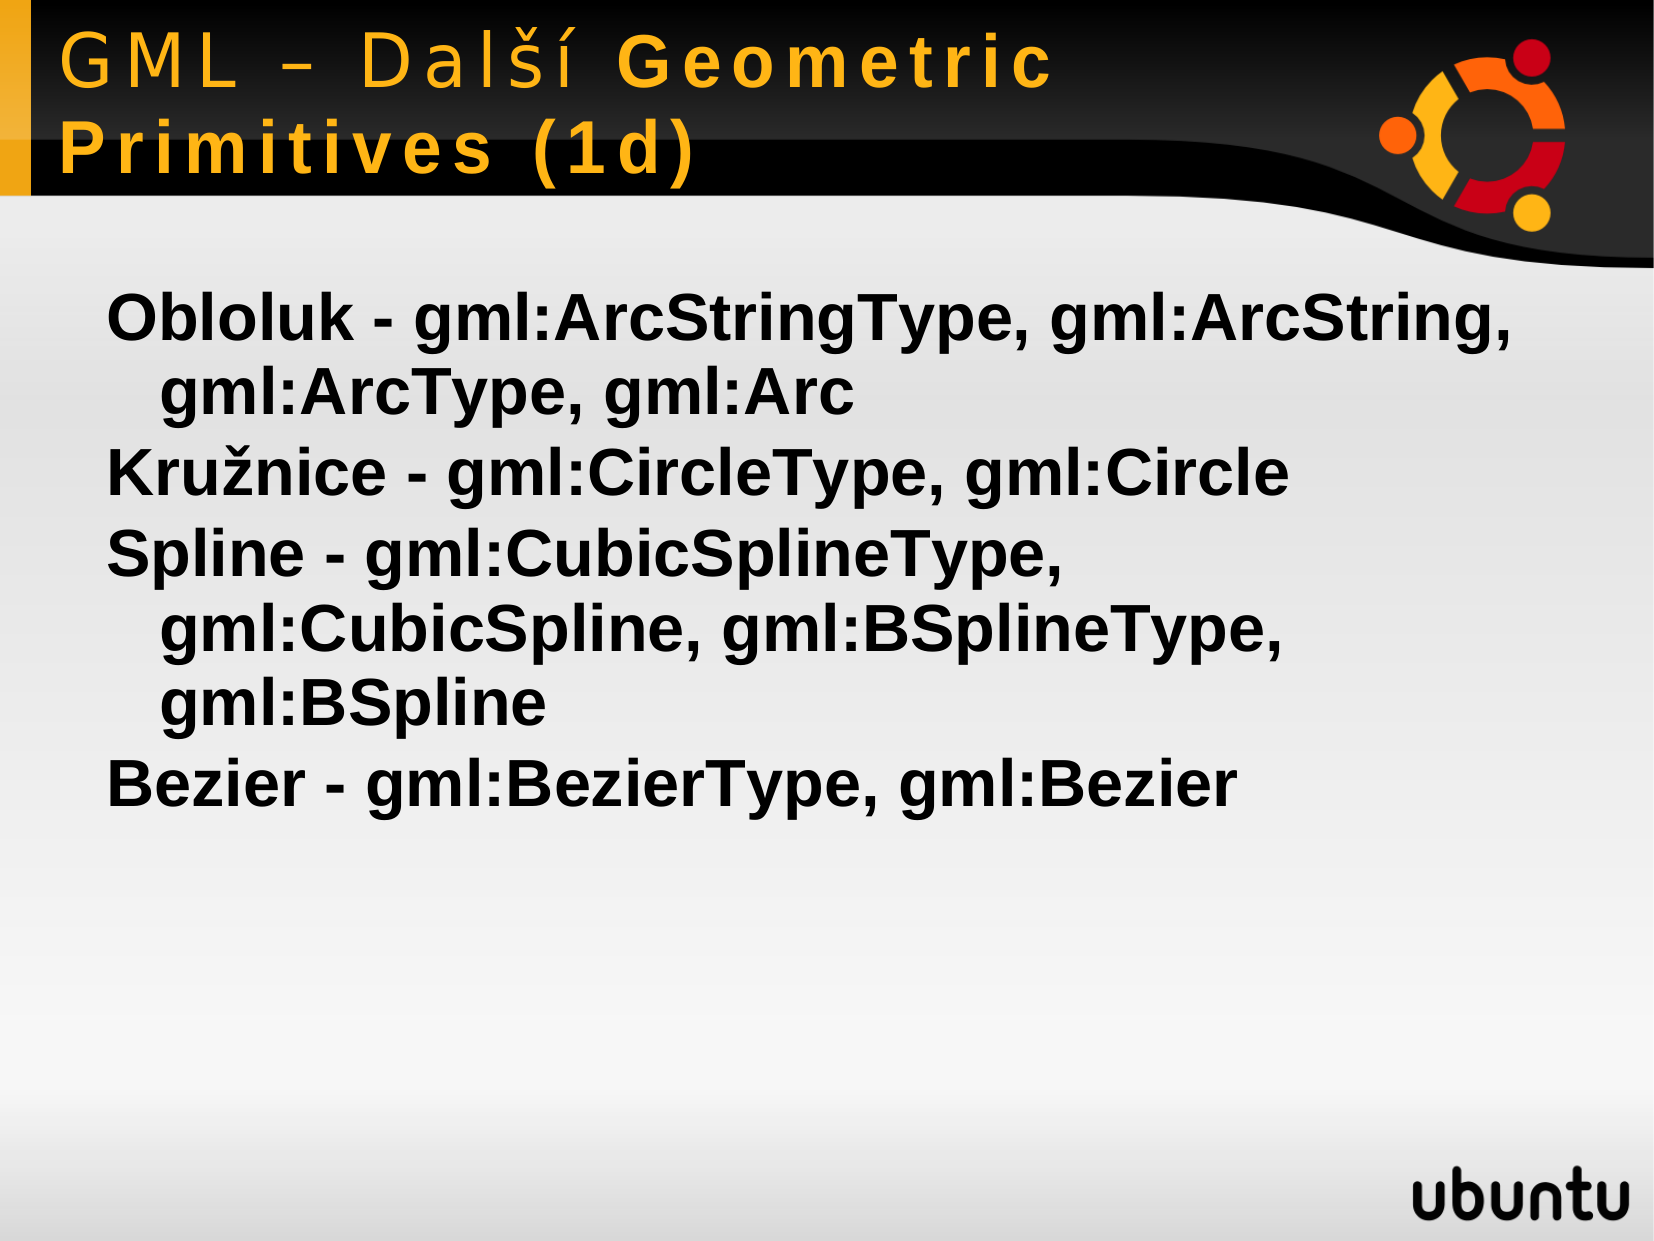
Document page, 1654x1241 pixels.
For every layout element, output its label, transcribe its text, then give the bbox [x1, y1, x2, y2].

list Obloluk - gml:ArcStringType, gml:ArcString, gml:ArcType, gml:Arc Kružnice - gml:CircleType, gml:Circle Spline - gml:CubicSplineType, gml:CubicSpline, gml:BSplineType, gml:BSpline Bezier - gml:BezierType, gml:Bezier [88, 279, 1577, 1099]
picture [0, 0, 1654, 1241]
title GML – Další Geometric Primitives (1d) [59, 6, 1270, 201]
